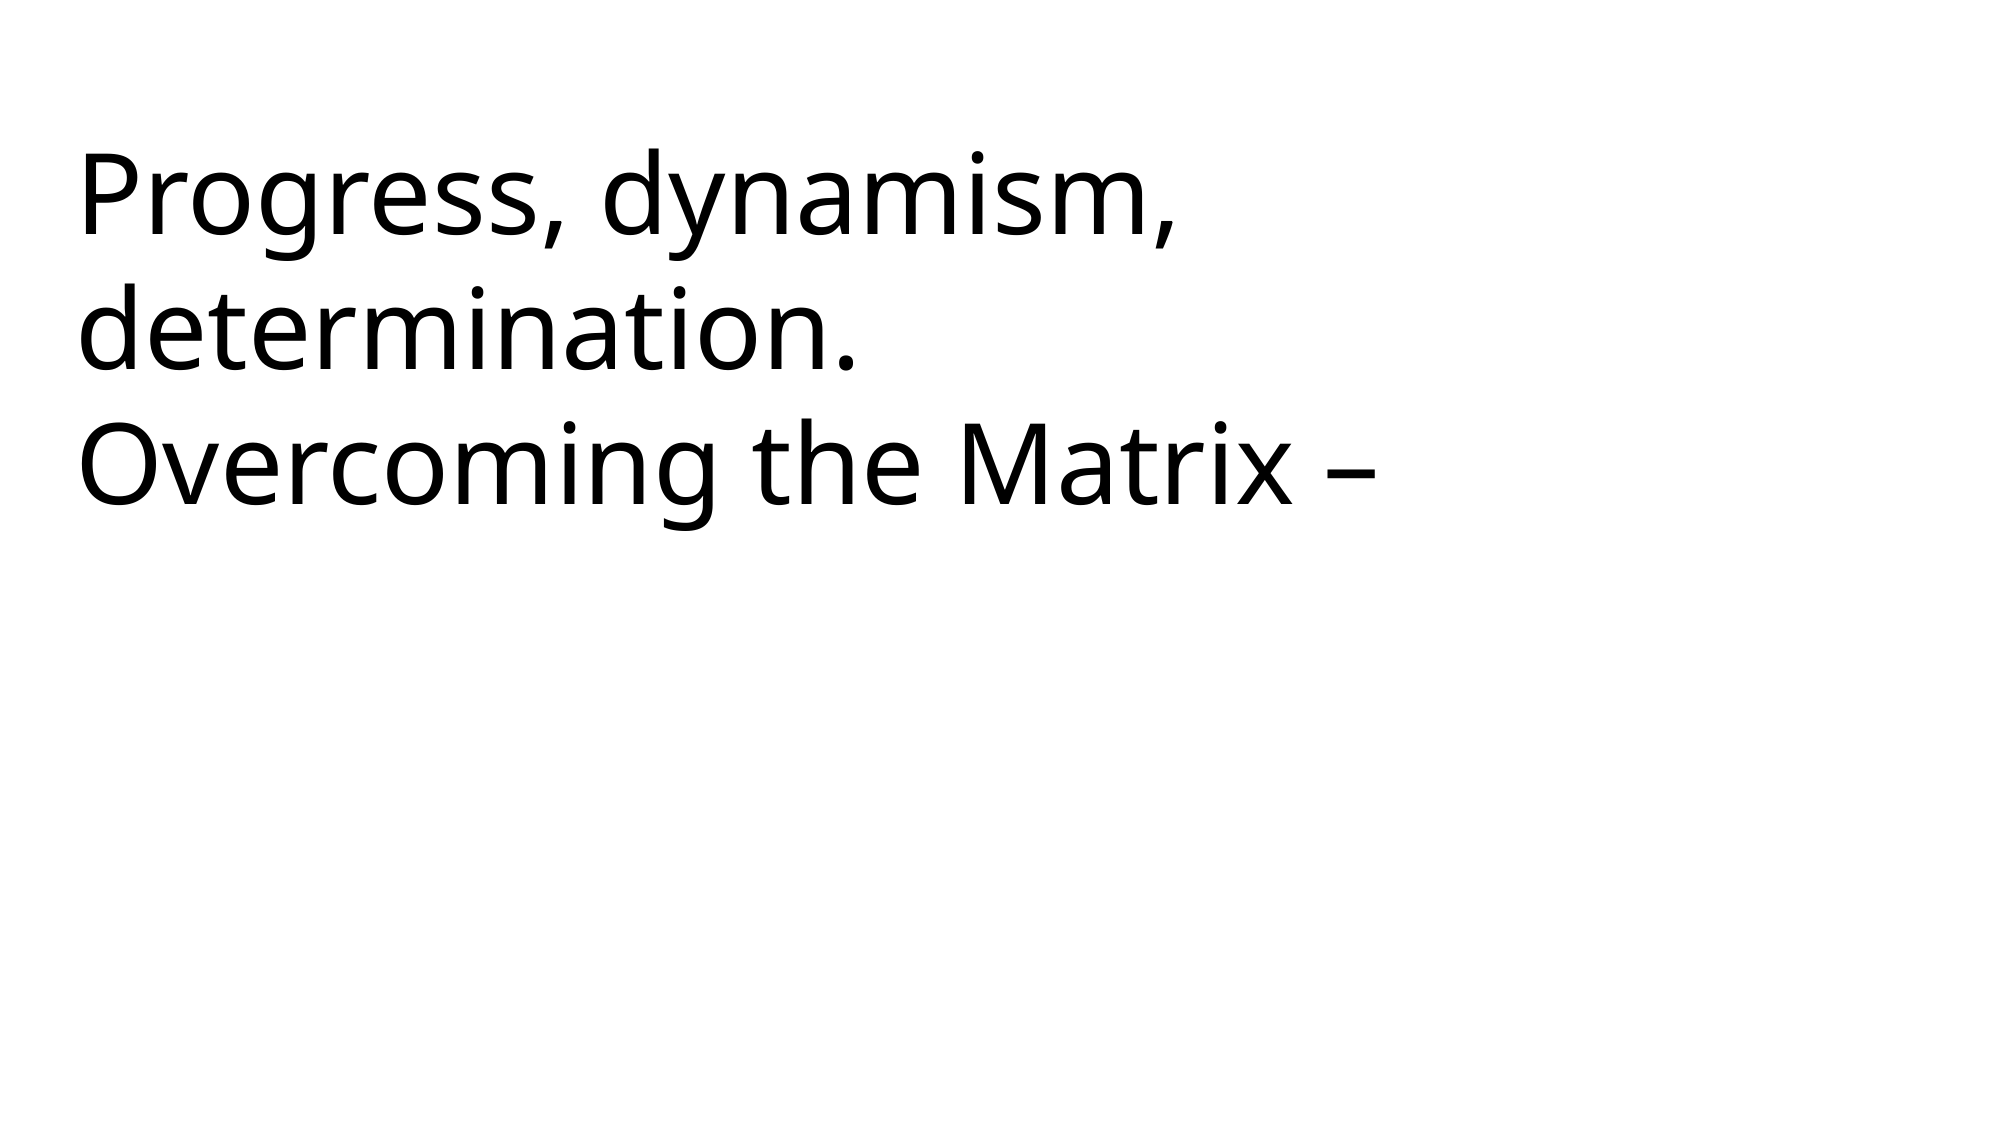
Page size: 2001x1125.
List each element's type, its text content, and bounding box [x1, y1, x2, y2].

title Progress, dynamism, determination. Overcoming the Matrix – [60, 182, 1940, 578]
